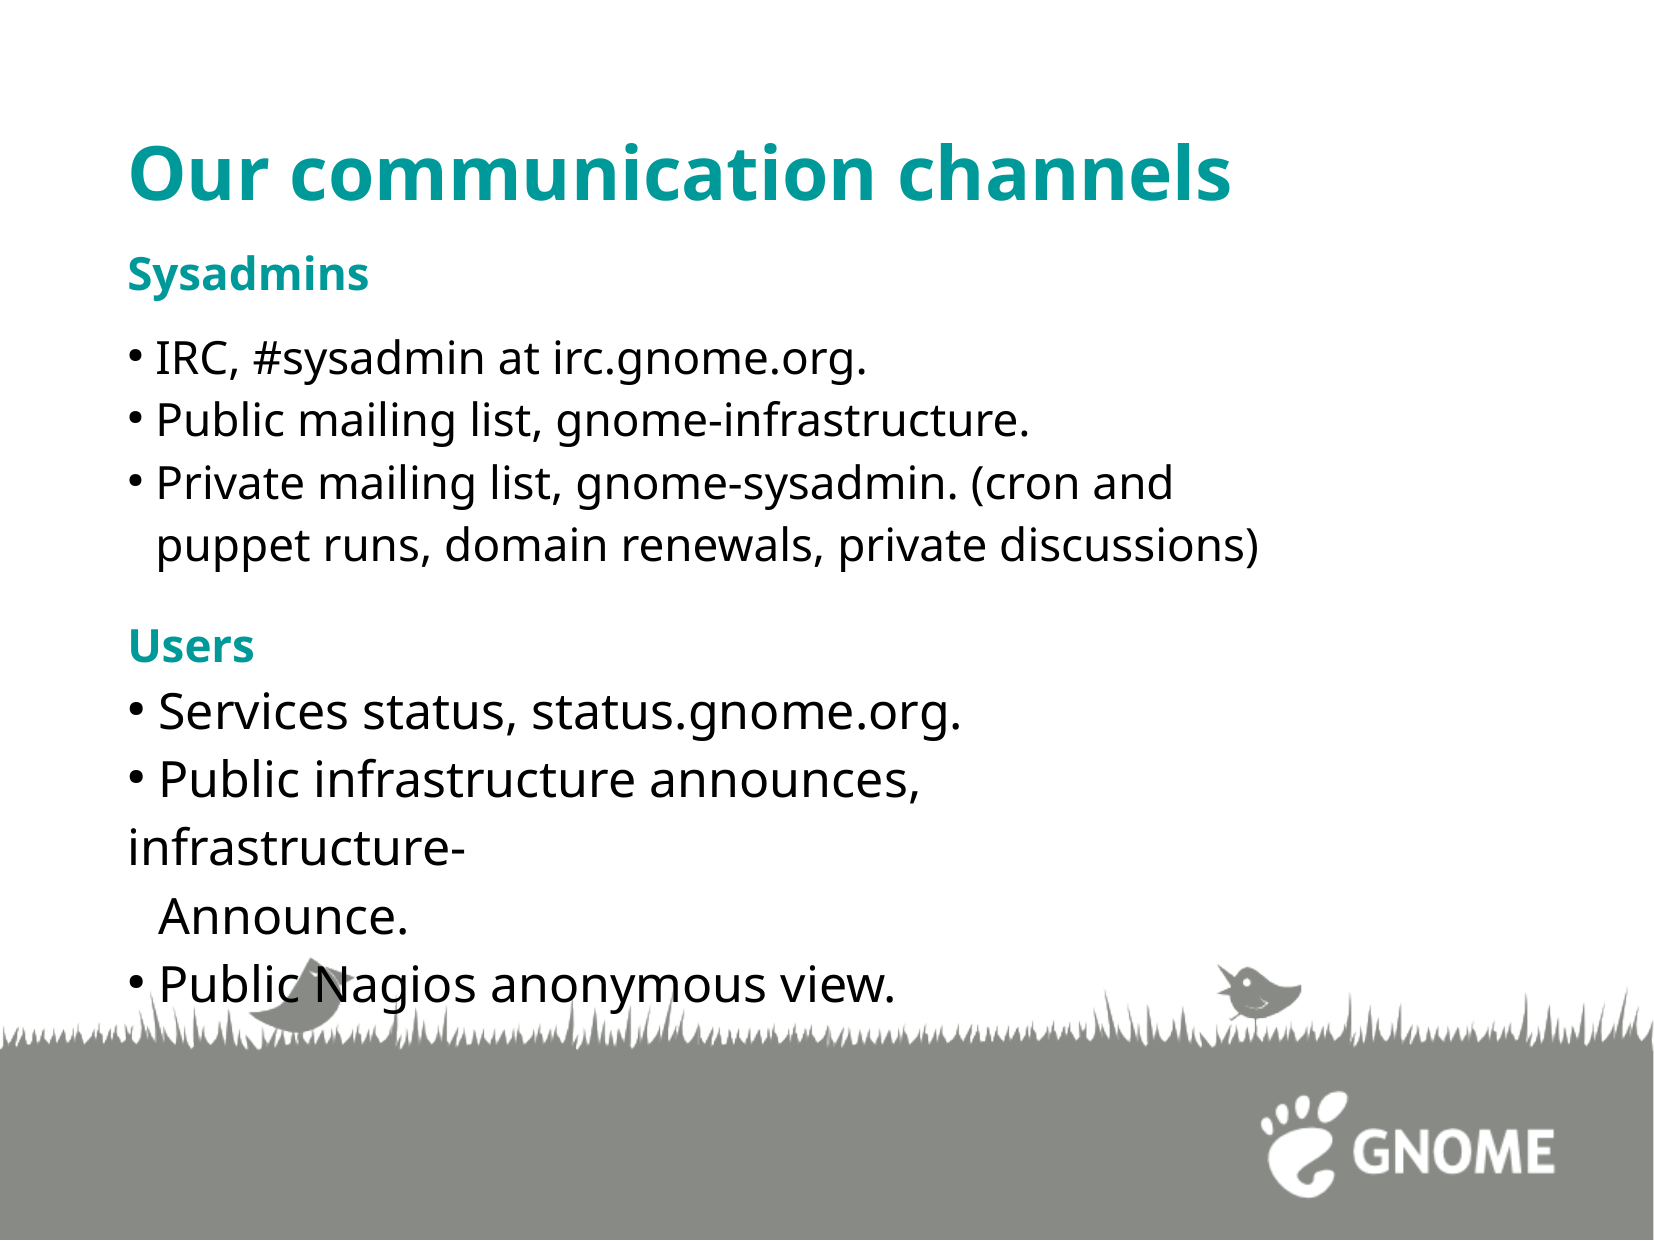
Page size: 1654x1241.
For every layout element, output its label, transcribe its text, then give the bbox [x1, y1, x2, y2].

text_box Sysadmins [112, 233, 1238, 317]
picture [0, 0, 1654, 1241]
text_box Users Services status, status.gnome.org. Public infrastructure announces, infrastructure- Announce. Public Nagios anonymous view. [112, 580, 1276, 947]
text_box IRC, #sysadmin at irc.gnome.org. Public mailing list, gnome-infrastructure. Private mailing list, gnome-sysadmin. (cron and puppet runs, domain renewals, private discussions) [112, 317, 1276, 580]
text_box Our communication channels [112, 112, 1276, 225]
text_box Users Services status, status.gnome.org. Public infrastructure announces, infrastructure- Announce. Public Nagios anonymous view. [112, 225, 1276, 317]
